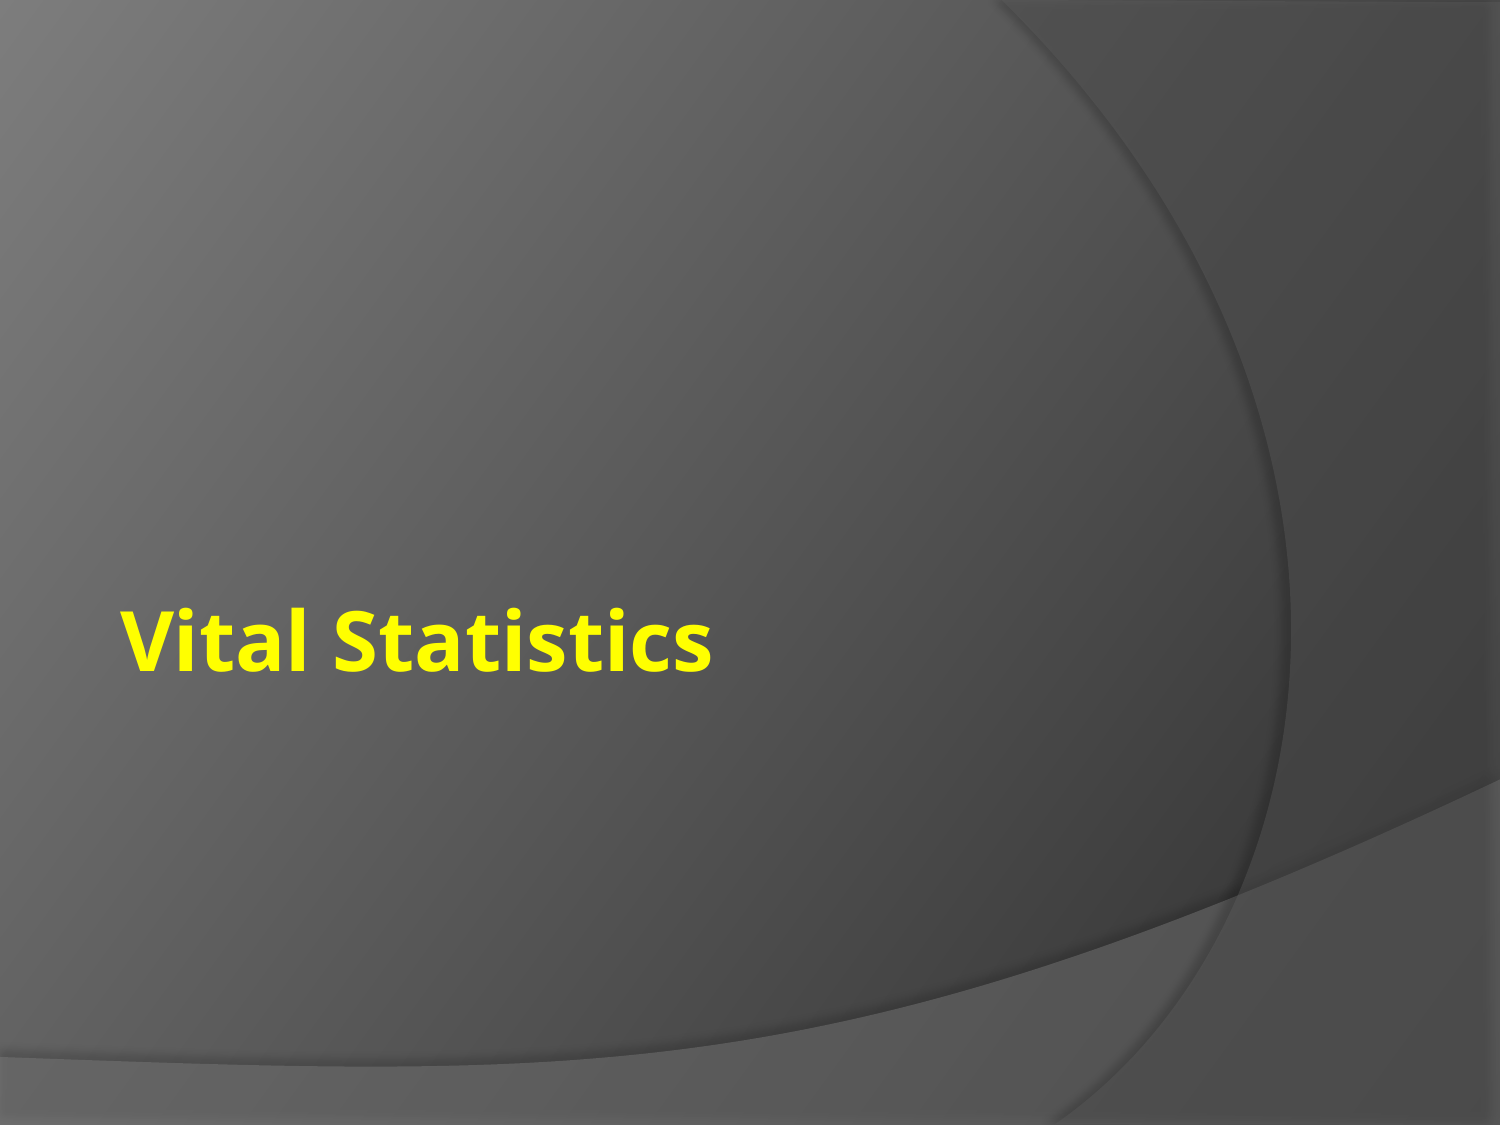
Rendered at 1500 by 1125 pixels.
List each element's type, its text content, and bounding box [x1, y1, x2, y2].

title Vital Statistics [112, 587, 1200, 888]
